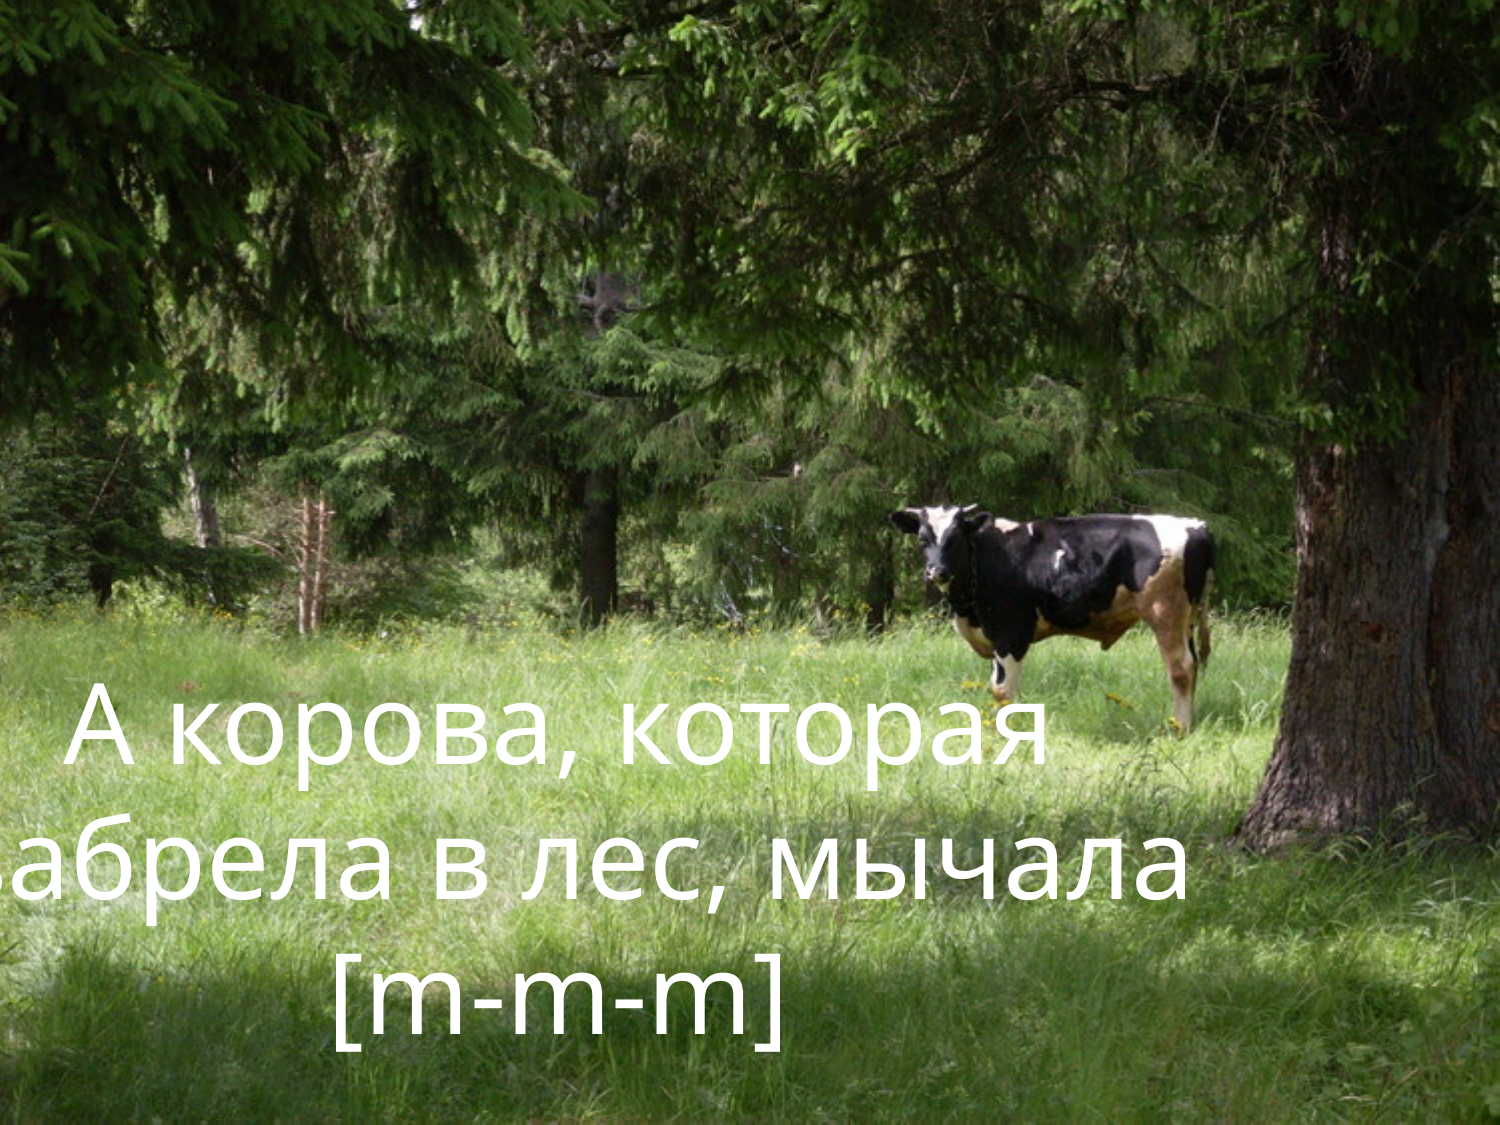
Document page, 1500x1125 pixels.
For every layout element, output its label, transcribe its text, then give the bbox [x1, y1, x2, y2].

picture [0, 0, 1500, 1125]
text_box А корова, которая забрела в лес, мычала [m-m-m] [0, 644, 1211, 1065]
